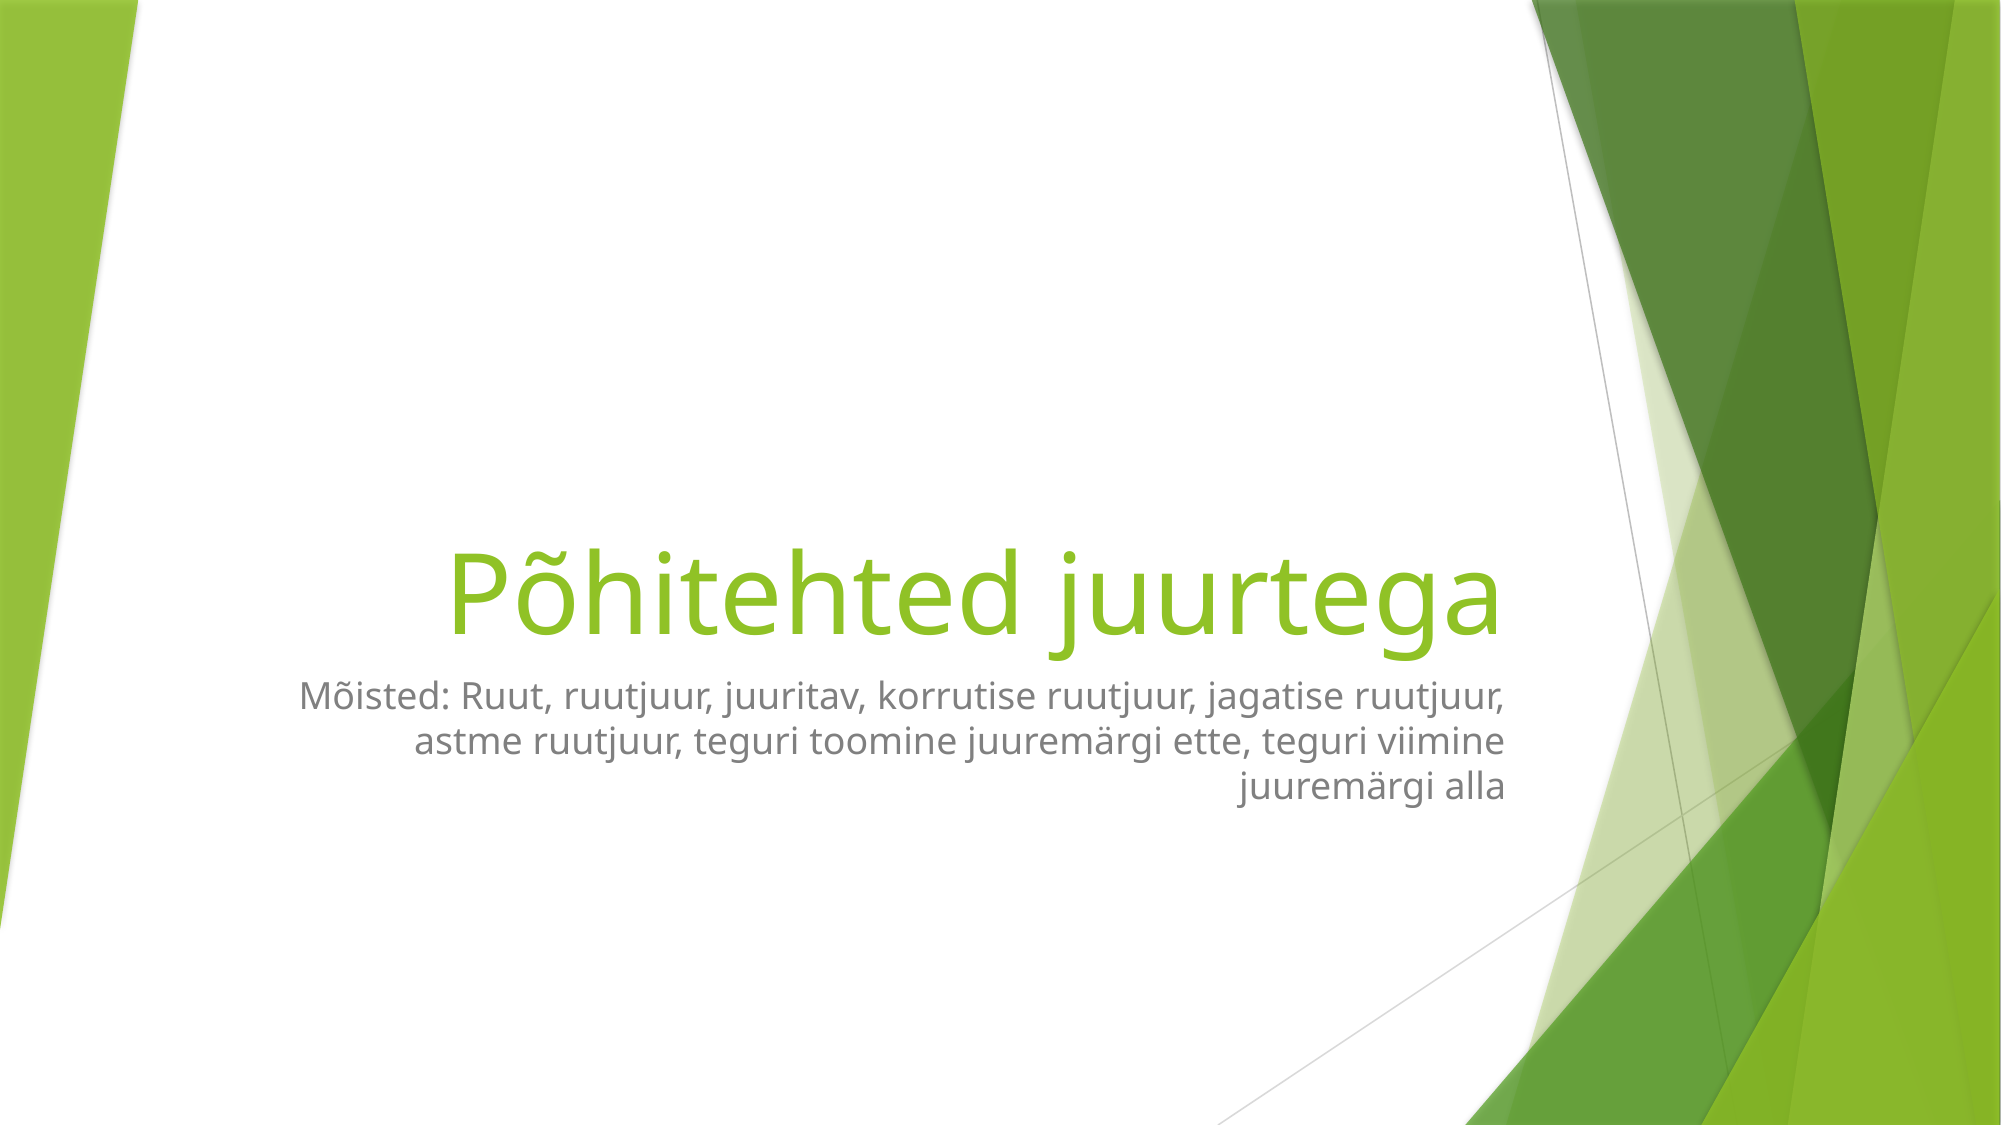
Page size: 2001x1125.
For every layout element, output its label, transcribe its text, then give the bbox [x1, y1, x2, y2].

subtitle Mõisted: Ruut, ruutjuur, juuritav, korrutise ruutjuur, jagatise ruutjuur, astme ruutjuur, teguri toomine juuremärgi ette, teguri viimine juuremärgi alla [247, 664, 1522, 845]
title Põhitehted juurtega [247, 394, 1522, 664]
